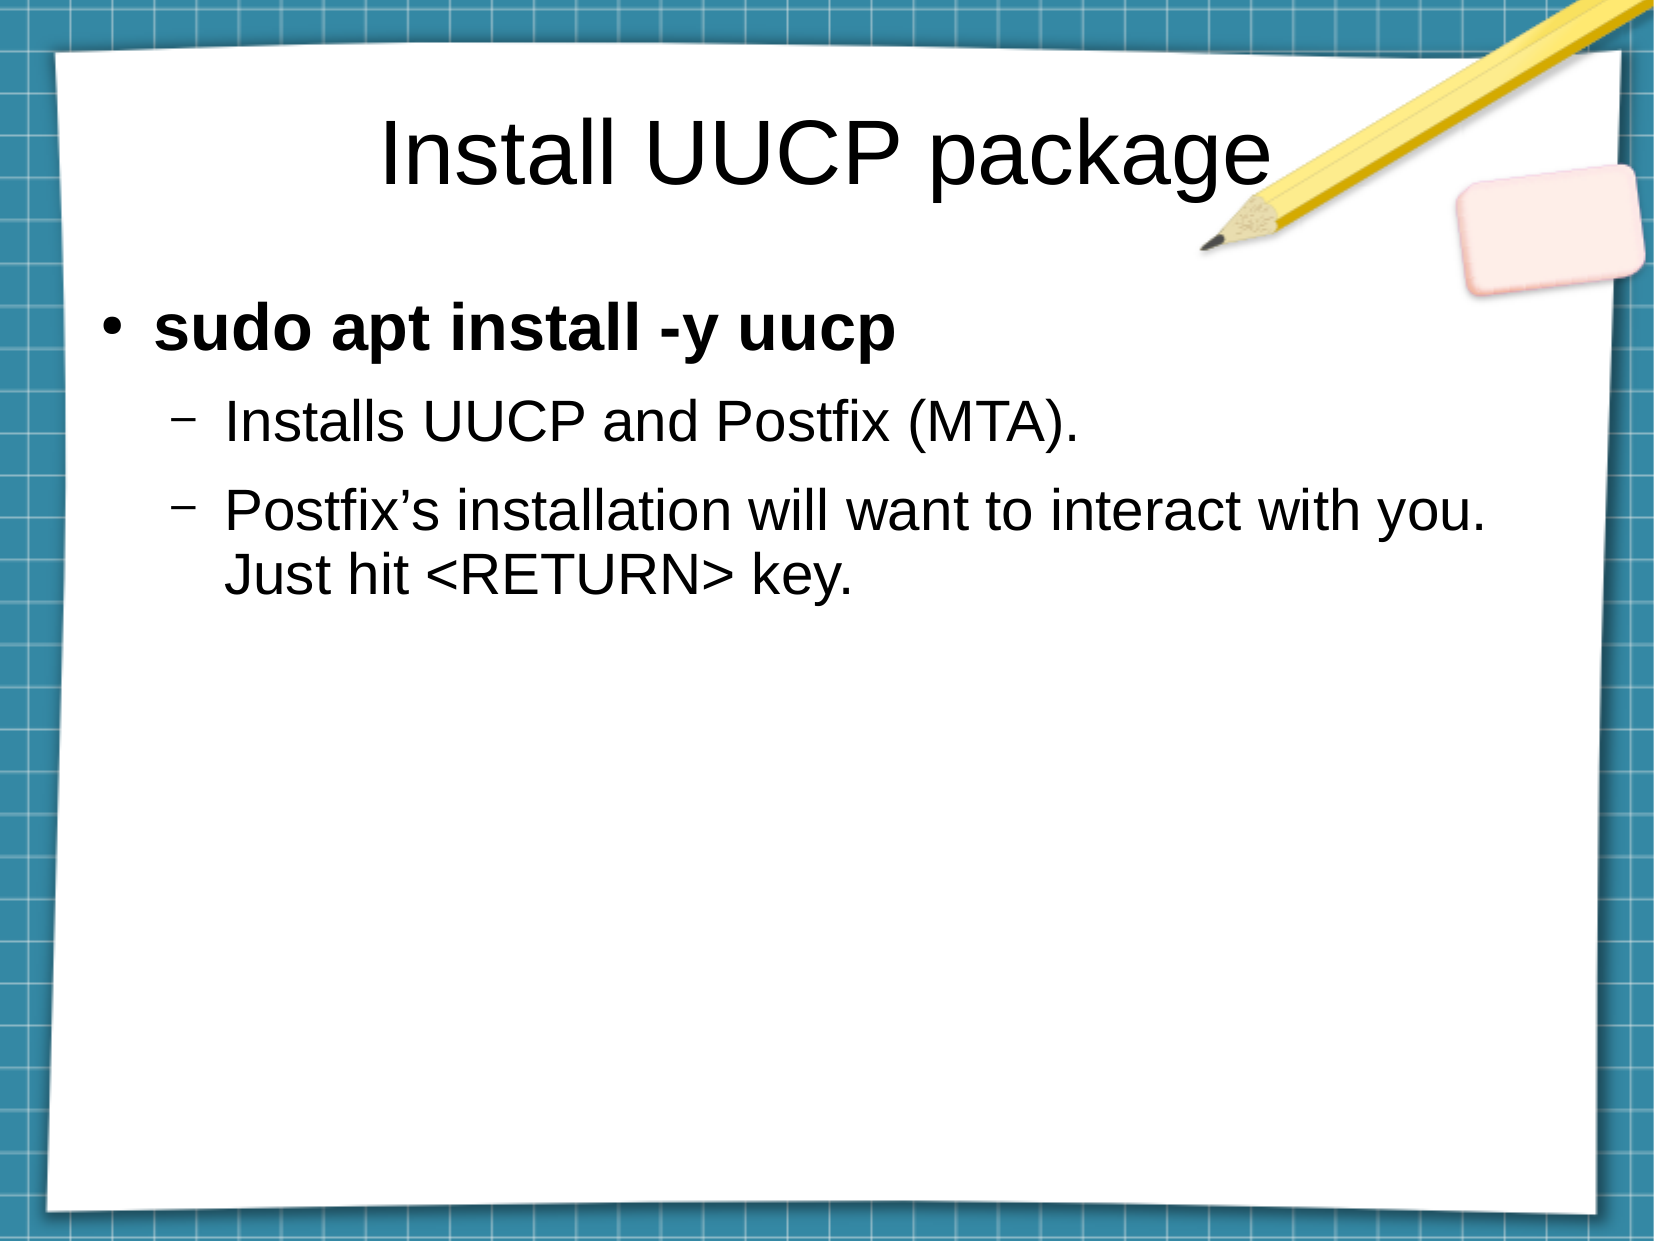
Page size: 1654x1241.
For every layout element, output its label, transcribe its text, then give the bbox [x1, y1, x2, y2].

title Install UUCP package [82, 49, 1571, 257]
picture [0, 0, 1654, 1241]
list sudo apt install -y uucp Installs UUCP and Postfix (MTA). Postfix’s installation will want to interact with you. Just hit <RETURN> key. [82, 290, 1571, 1010]
